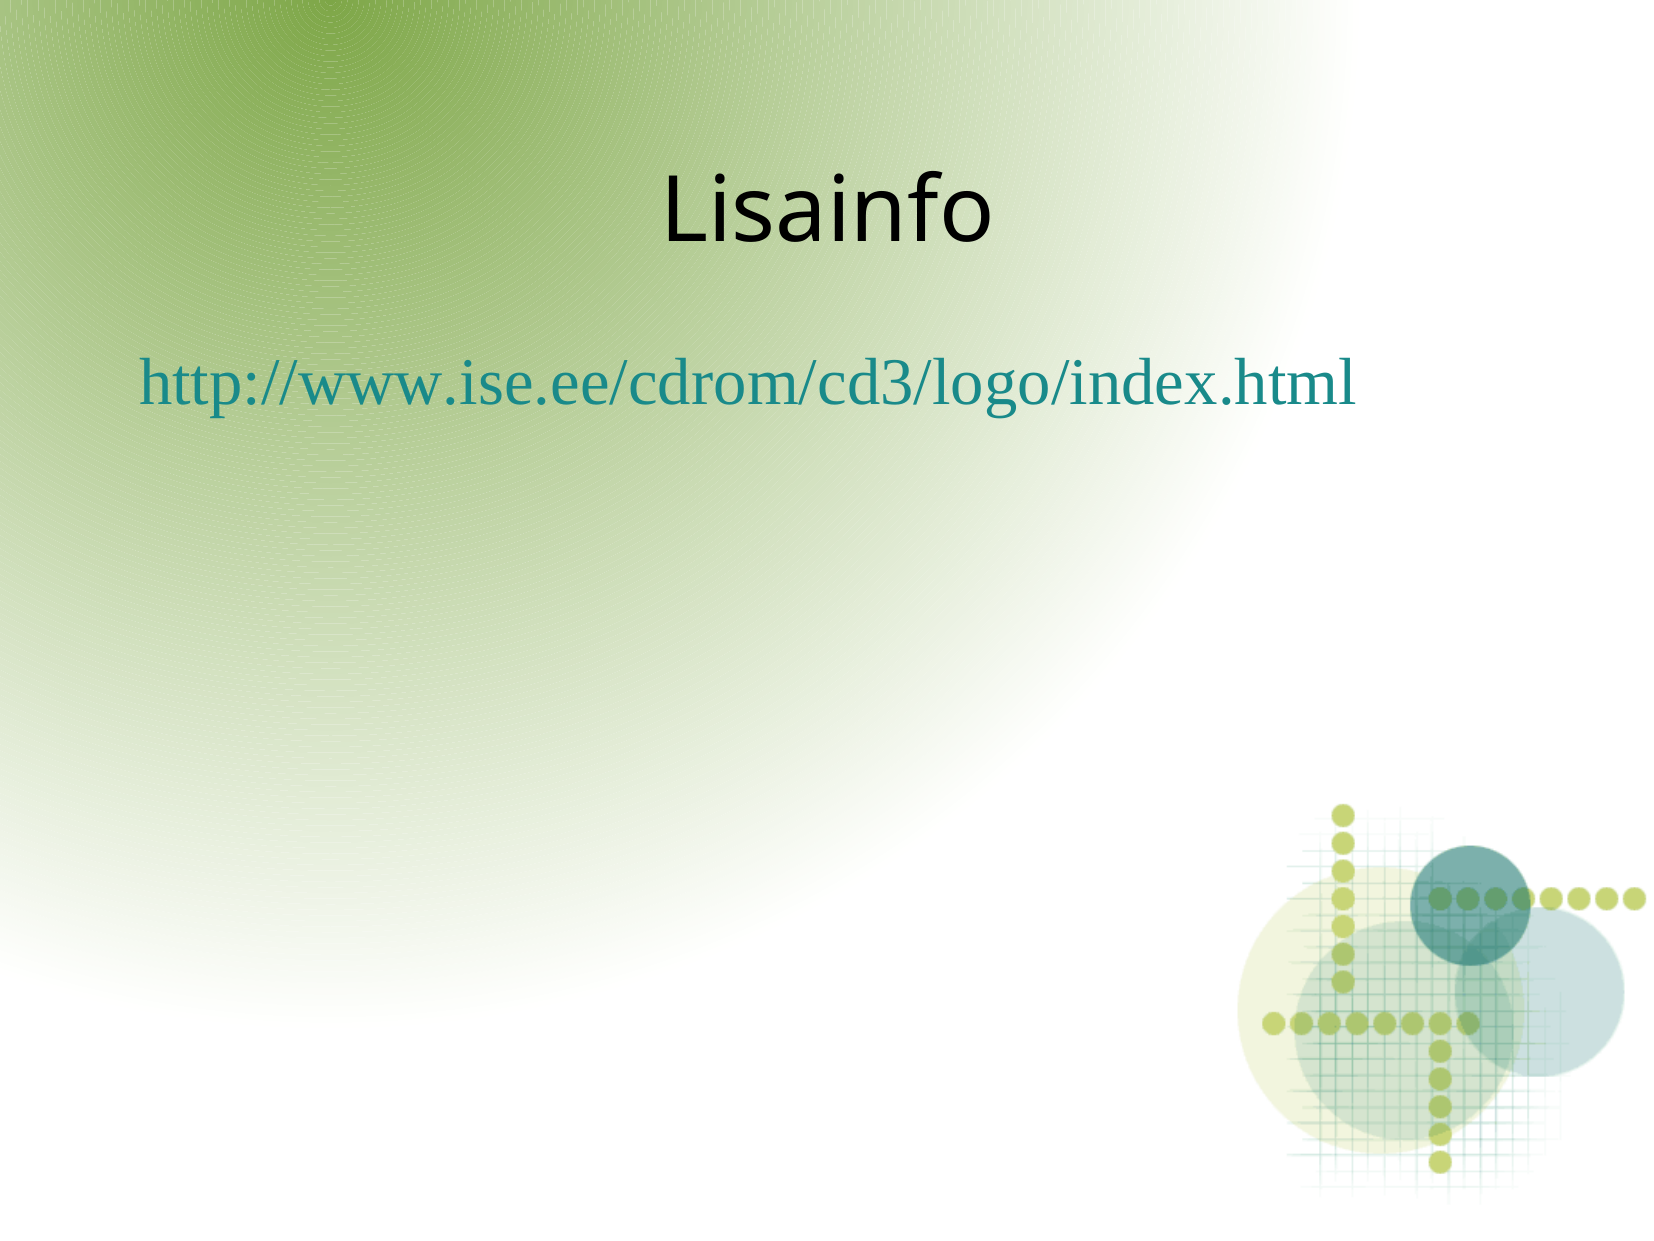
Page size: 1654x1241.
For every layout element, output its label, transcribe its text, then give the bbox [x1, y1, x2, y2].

list http://www.ise.ee/cdrom/cd3/logo/index.html [121, 344, 1534, 1112]
picture [1224, 792, 1654, 1211]
title Lisainfo [121, 102, 1534, 311]
